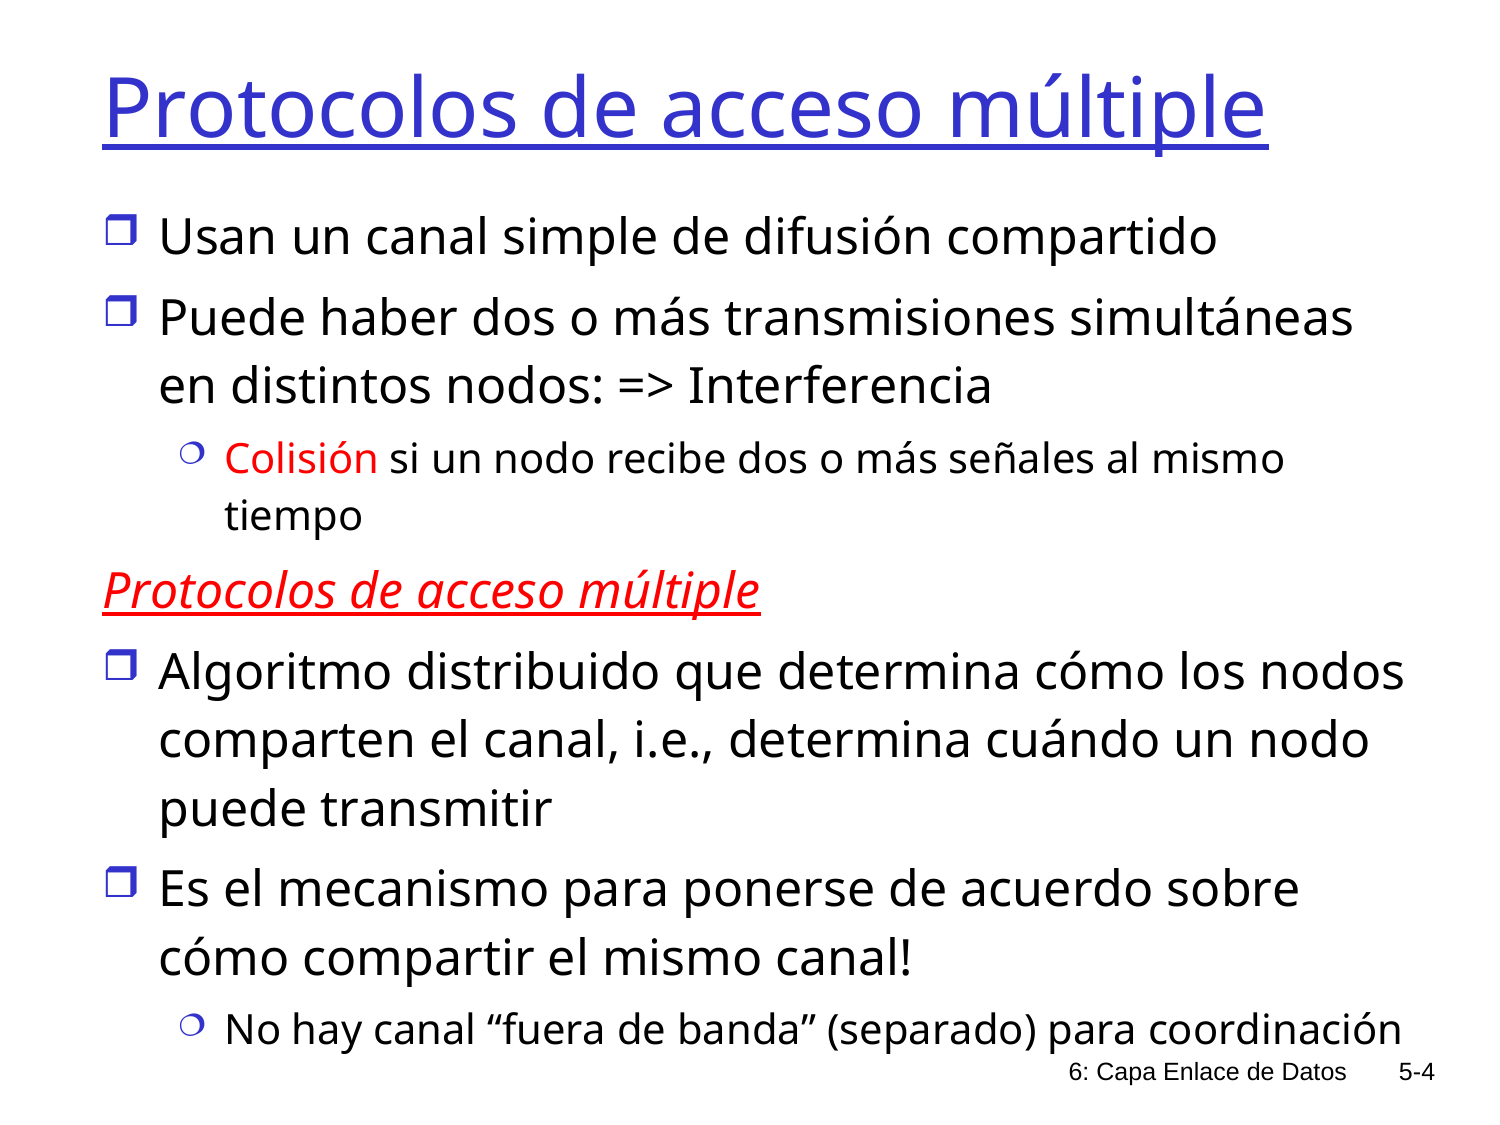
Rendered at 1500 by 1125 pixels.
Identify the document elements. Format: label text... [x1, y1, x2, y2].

title Protocolos de acceso múltiple [87, 23, 1426, 188]
list Usan un canal simple de difusión compartido Puede haber dos o más transmisiones simultáneas en distintos nodos: => Interferencia Colisión si un nodo recibe dos o más señales al mismo tiempo Protocolos de acceso múltiple Algoritmo distribuido que determina cómo los nodos comparten el canal, i.e., determina cuándo un nodo puede transmitir Es el mecanismo para ponerse de acuerdo sobre cómo compartir el mismo canal! No hay canal “fuera de banda” (separado) para coordinación [87, 193, 1426, 1029]
